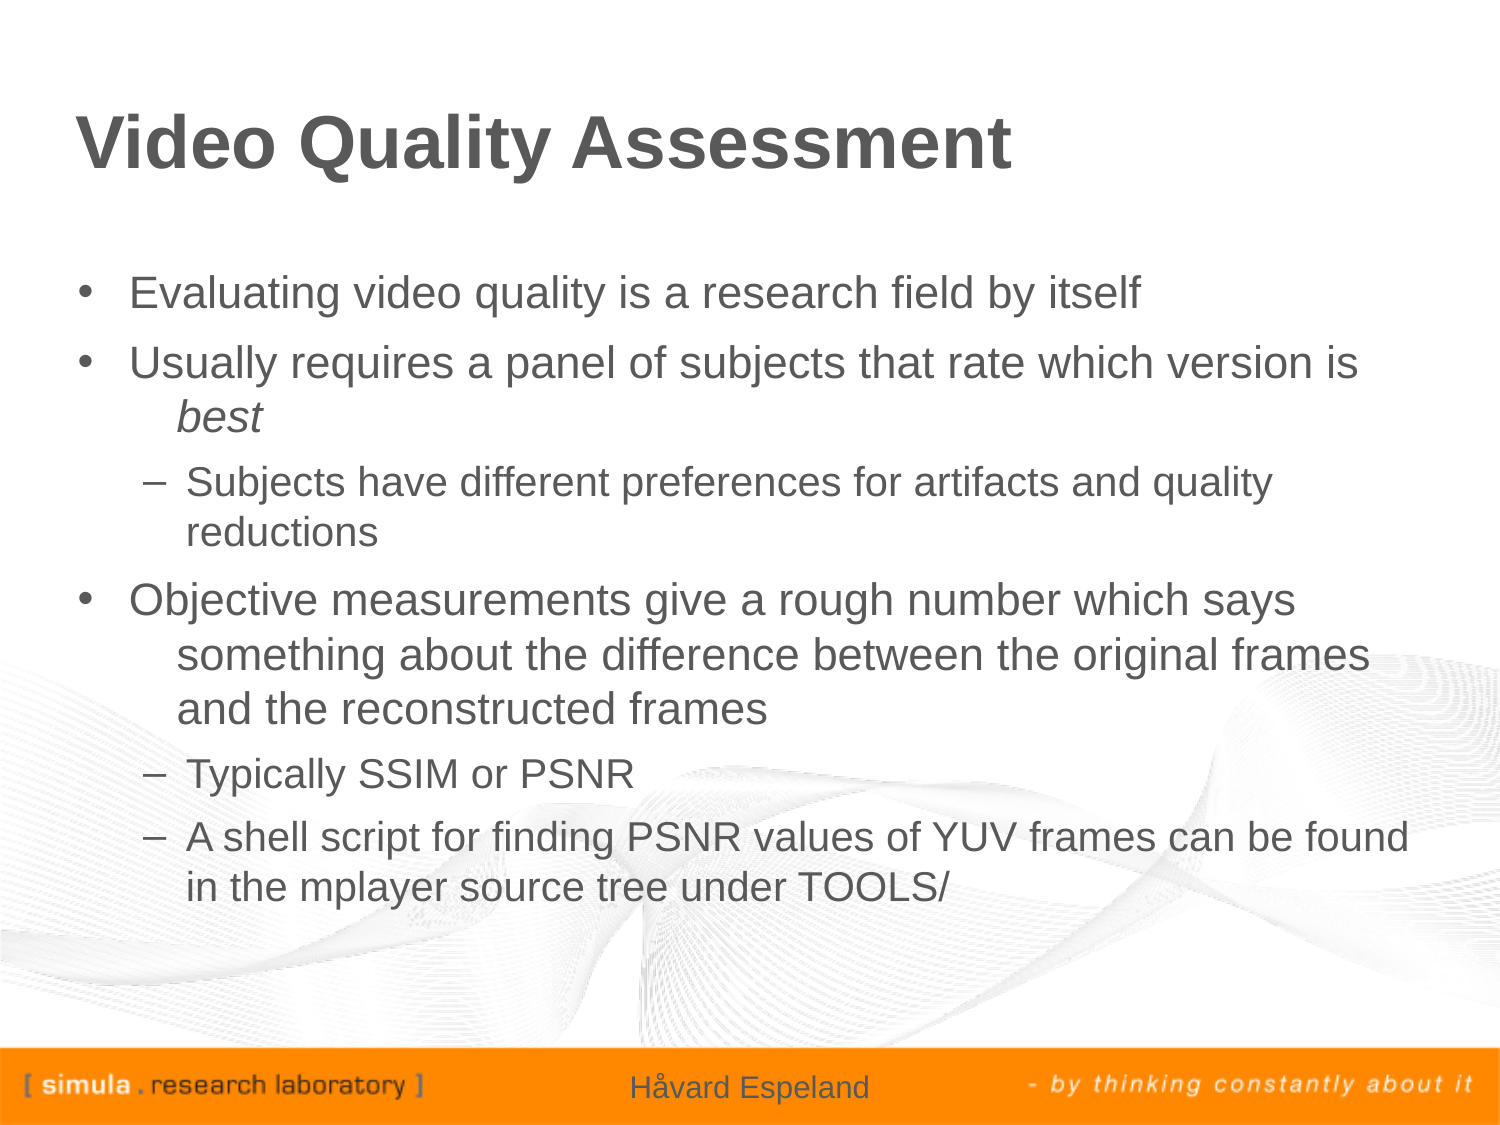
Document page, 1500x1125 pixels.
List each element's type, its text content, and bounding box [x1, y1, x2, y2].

list Evaluating video quality is a research field by itself Usually requires a panel of subjects that rate which version is best Subjects have different preferences for artifacts and quality reductions Objective measurements give a rough number which says something about the difference between the original frames and the reconstructed frames Typically SSIM or PSNR A shell script for finding PSNR values of YUV frames can be found in the mplayer source tree under TOOLS/ [75, 263, 1425, 916]
picture [0, 654, 1500, 1125]
title Video Quality Assessment [75, 44, 1425, 233]
